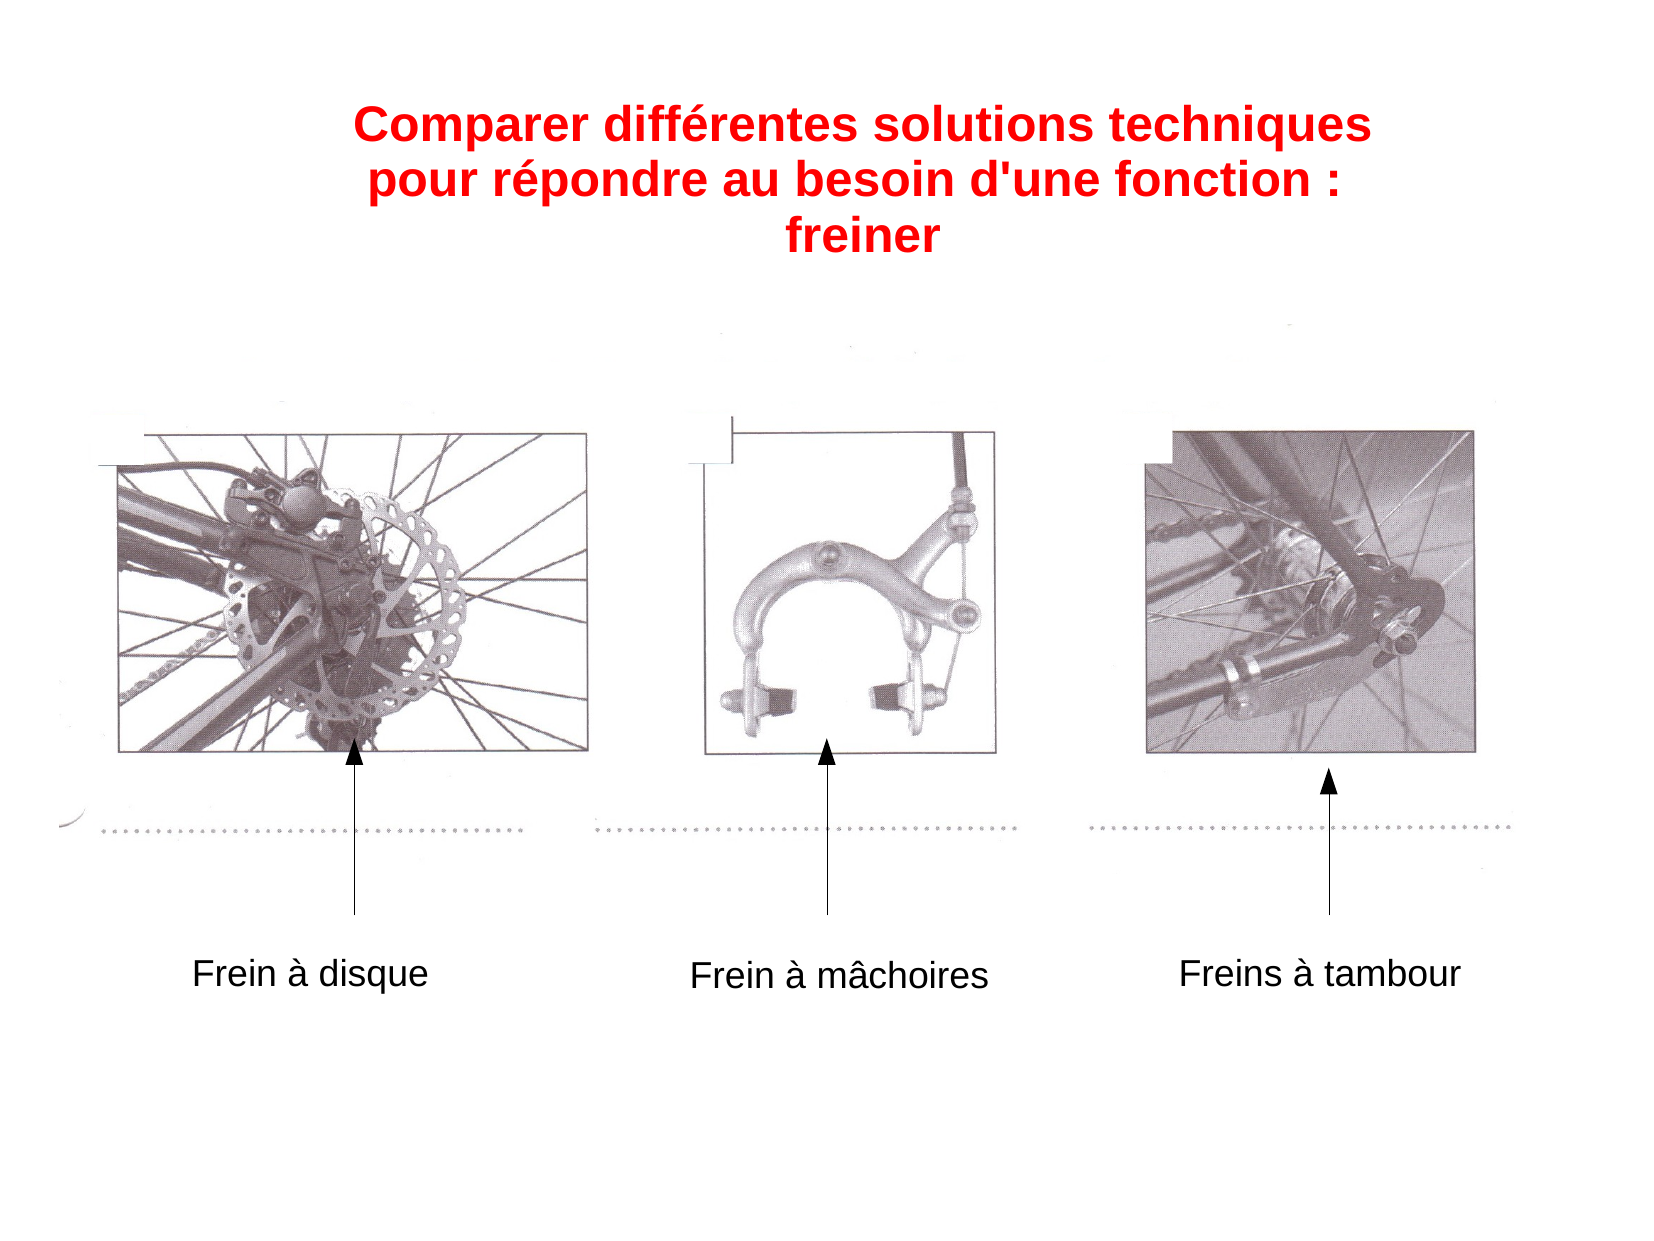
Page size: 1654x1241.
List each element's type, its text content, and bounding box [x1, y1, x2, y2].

text_box Frein à mâchoires [674, 947, 1004, 1004]
text_box Freins à tambour [1163, 944, 1477, 1002]
text_box Comparer différentes solutions techniques pour répondre au besoin d'une fonction : freiner [338, 88, 1388, 275]
text_box Frein à disque [177, 944, 532, 1002]
picture [59, 324, 1552, 874]
